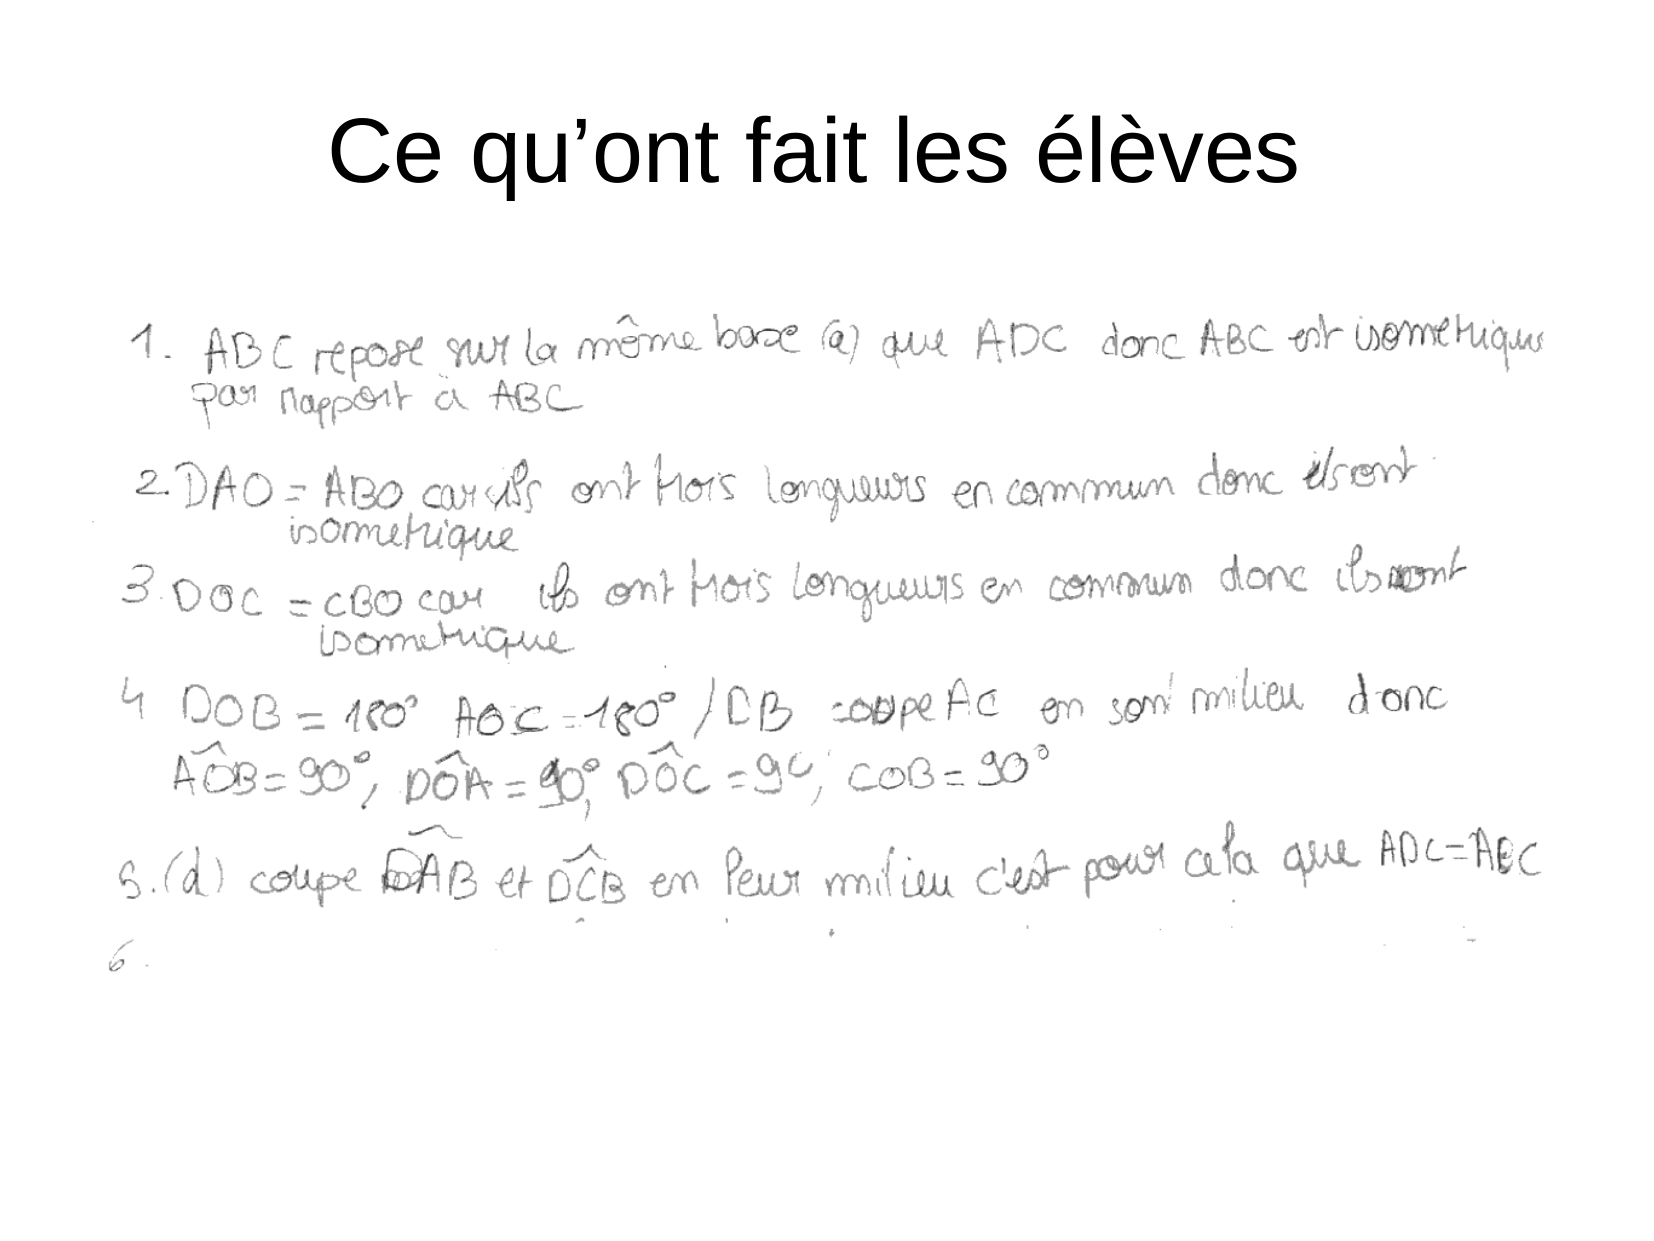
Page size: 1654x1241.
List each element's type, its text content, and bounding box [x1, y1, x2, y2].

picture [82, 313, 1571, 986]
title Ce qu’ont fait les élèves [70, 47, 1559, 255]
